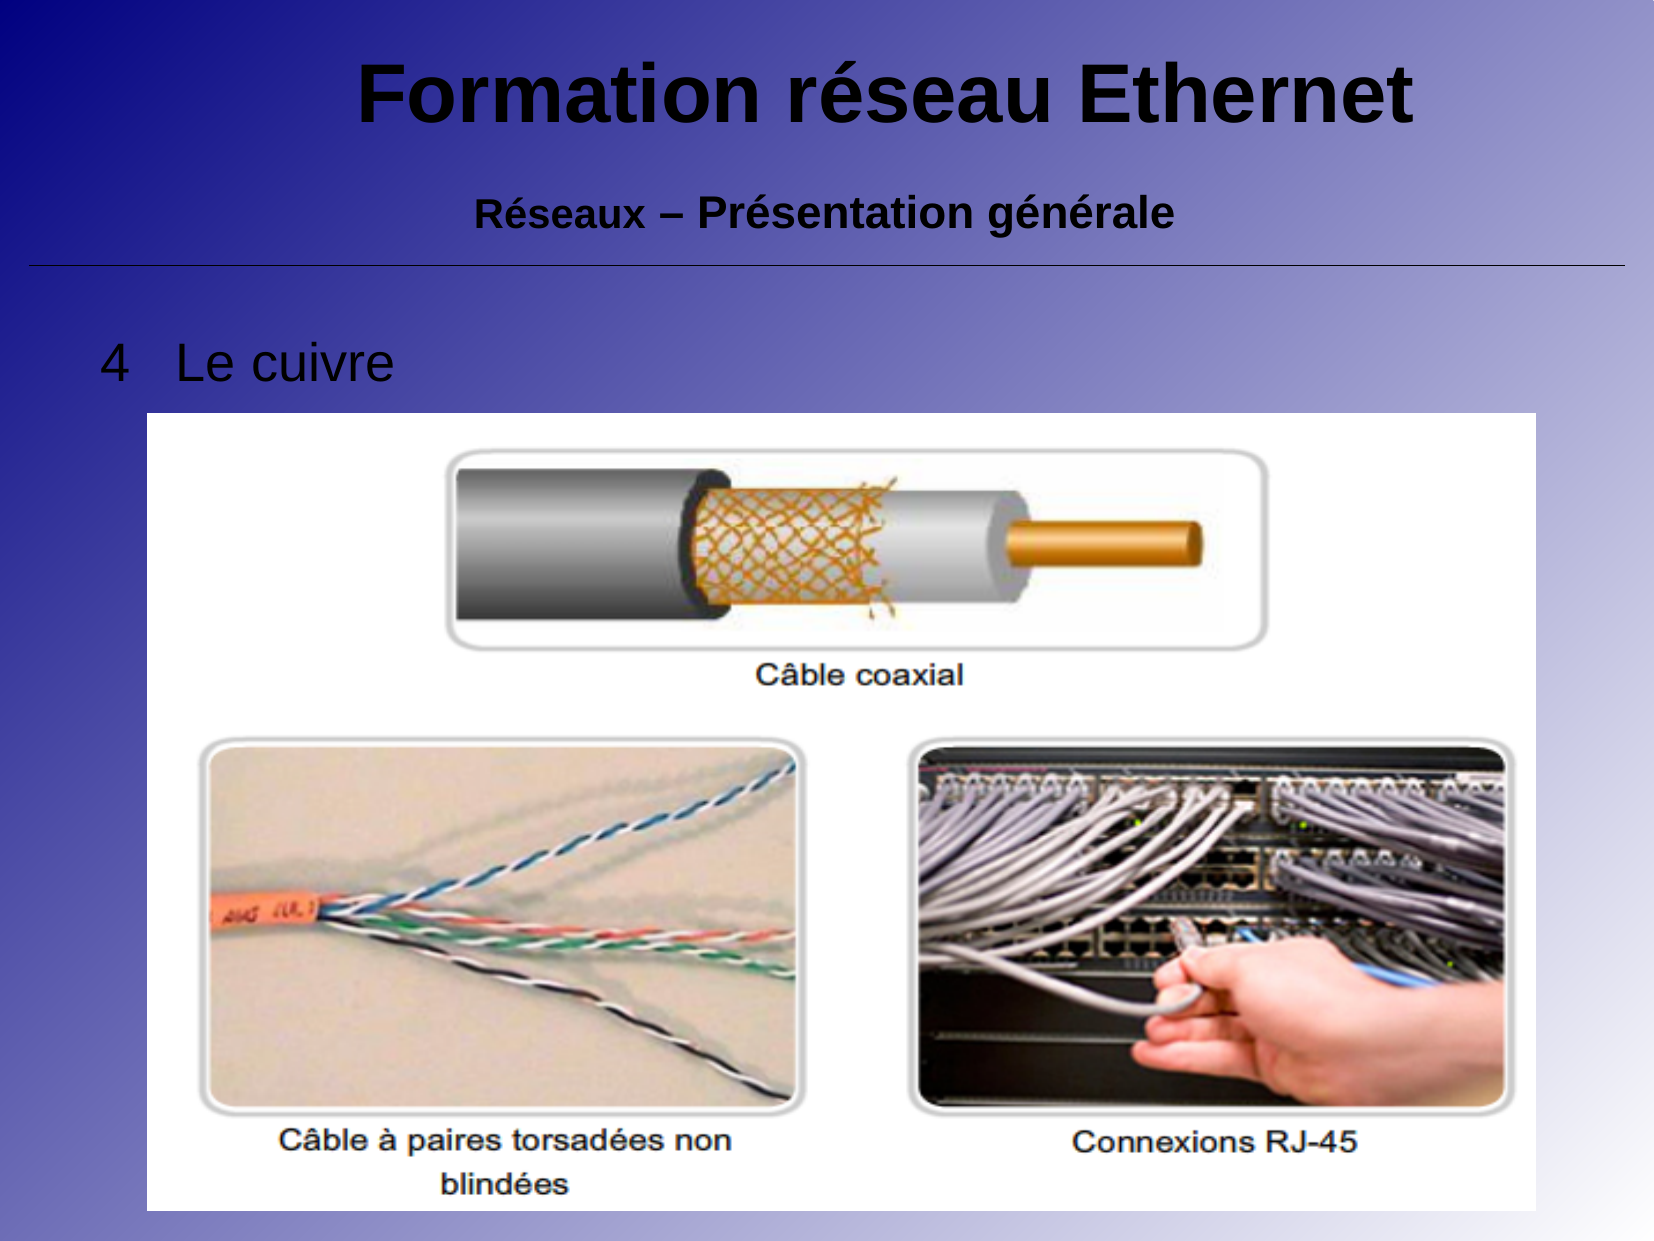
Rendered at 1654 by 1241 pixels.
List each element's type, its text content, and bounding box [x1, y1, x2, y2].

text_box Réseaux – Présentation générale [29, 177, 1621, 265]
picture [147, 413, 1536, 1211]
text_box Réseaux – Présentation générale [29, 266, 1621, 354]
text_box 4 Le cuivre [85, 324, 412, 401]
text_box Formation réseau Ethernet [324, 39, 1447, 148]
